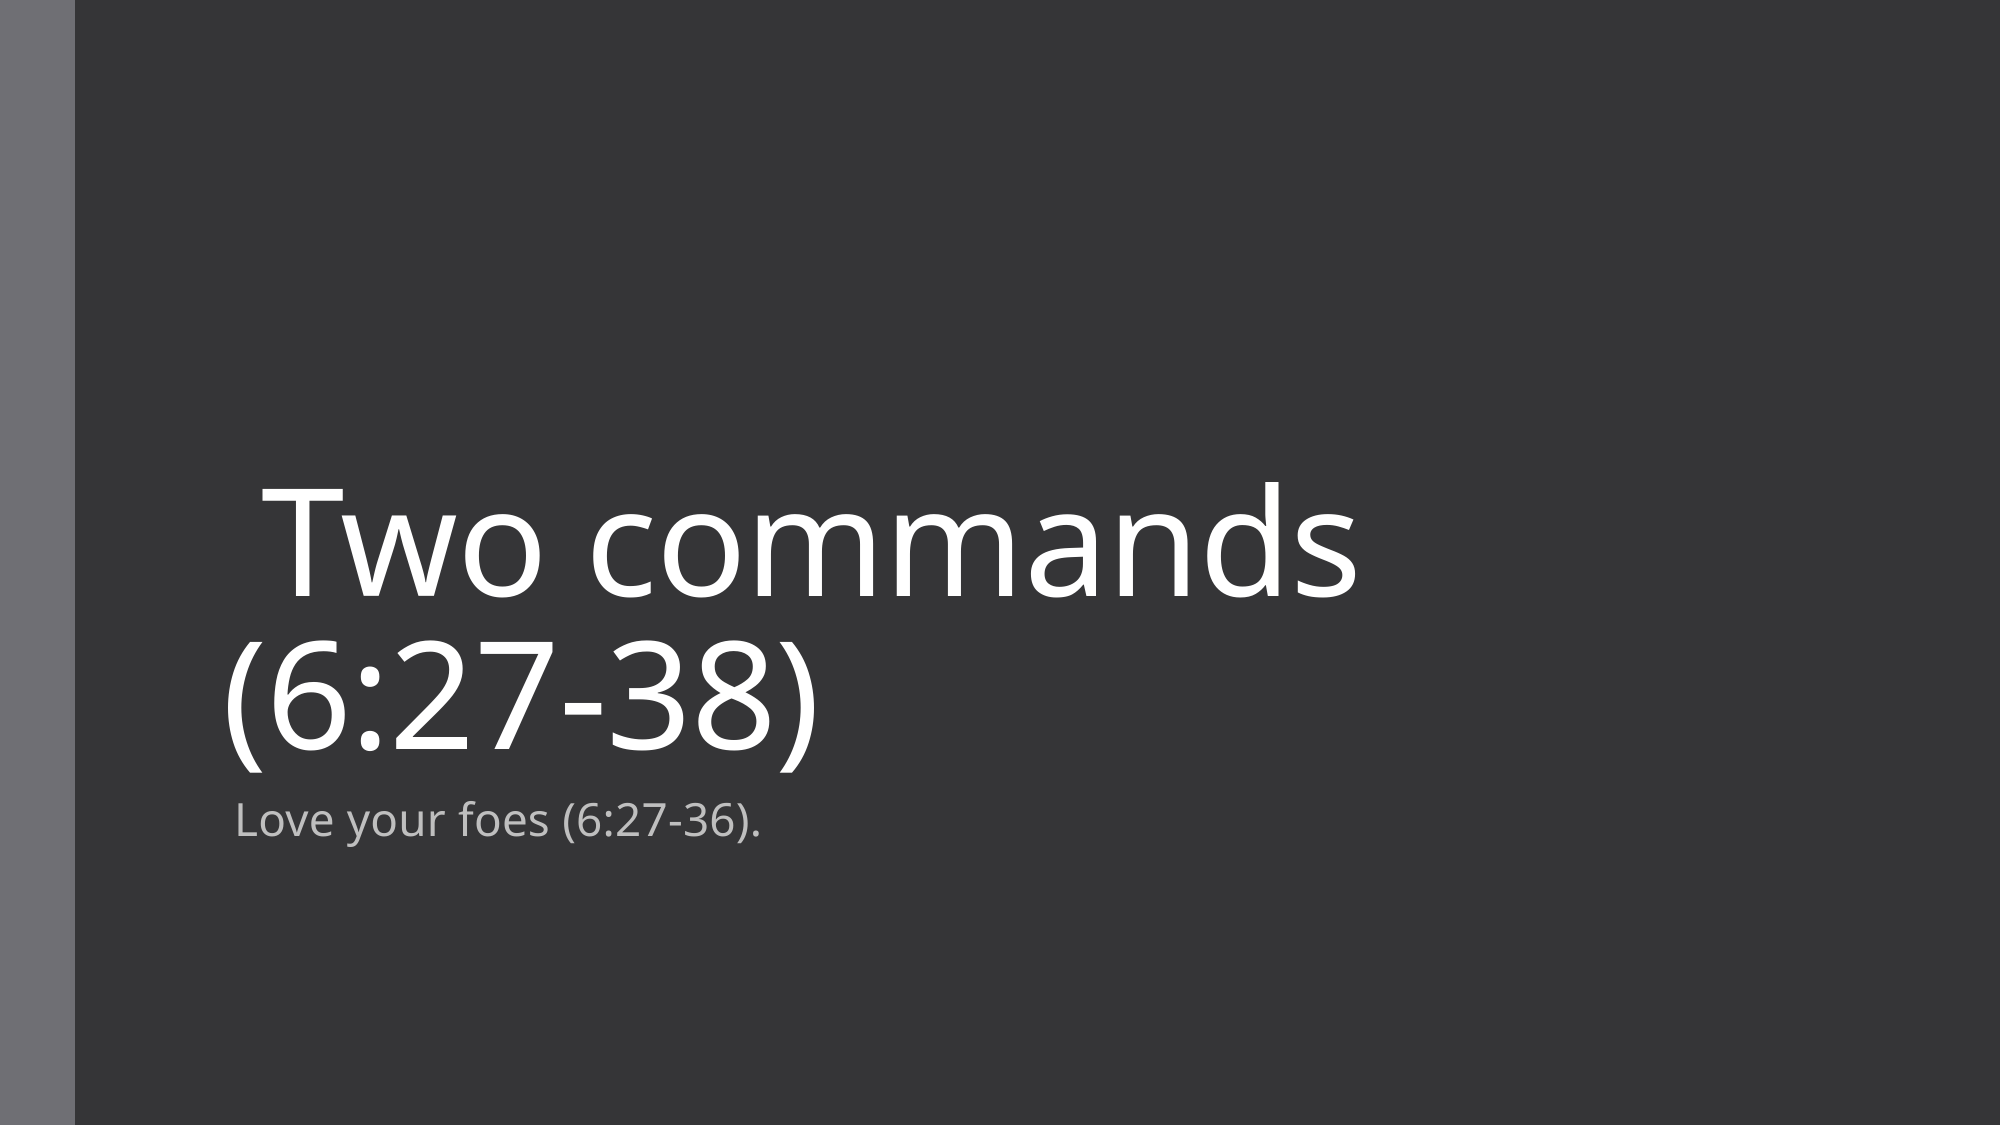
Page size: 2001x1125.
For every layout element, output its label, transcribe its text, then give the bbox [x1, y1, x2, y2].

subtitle Love your foes (6:27-36). [206, 787, 1752, 1066]
title Two commands (6:27-38) [206, 124, 1752, 787]
